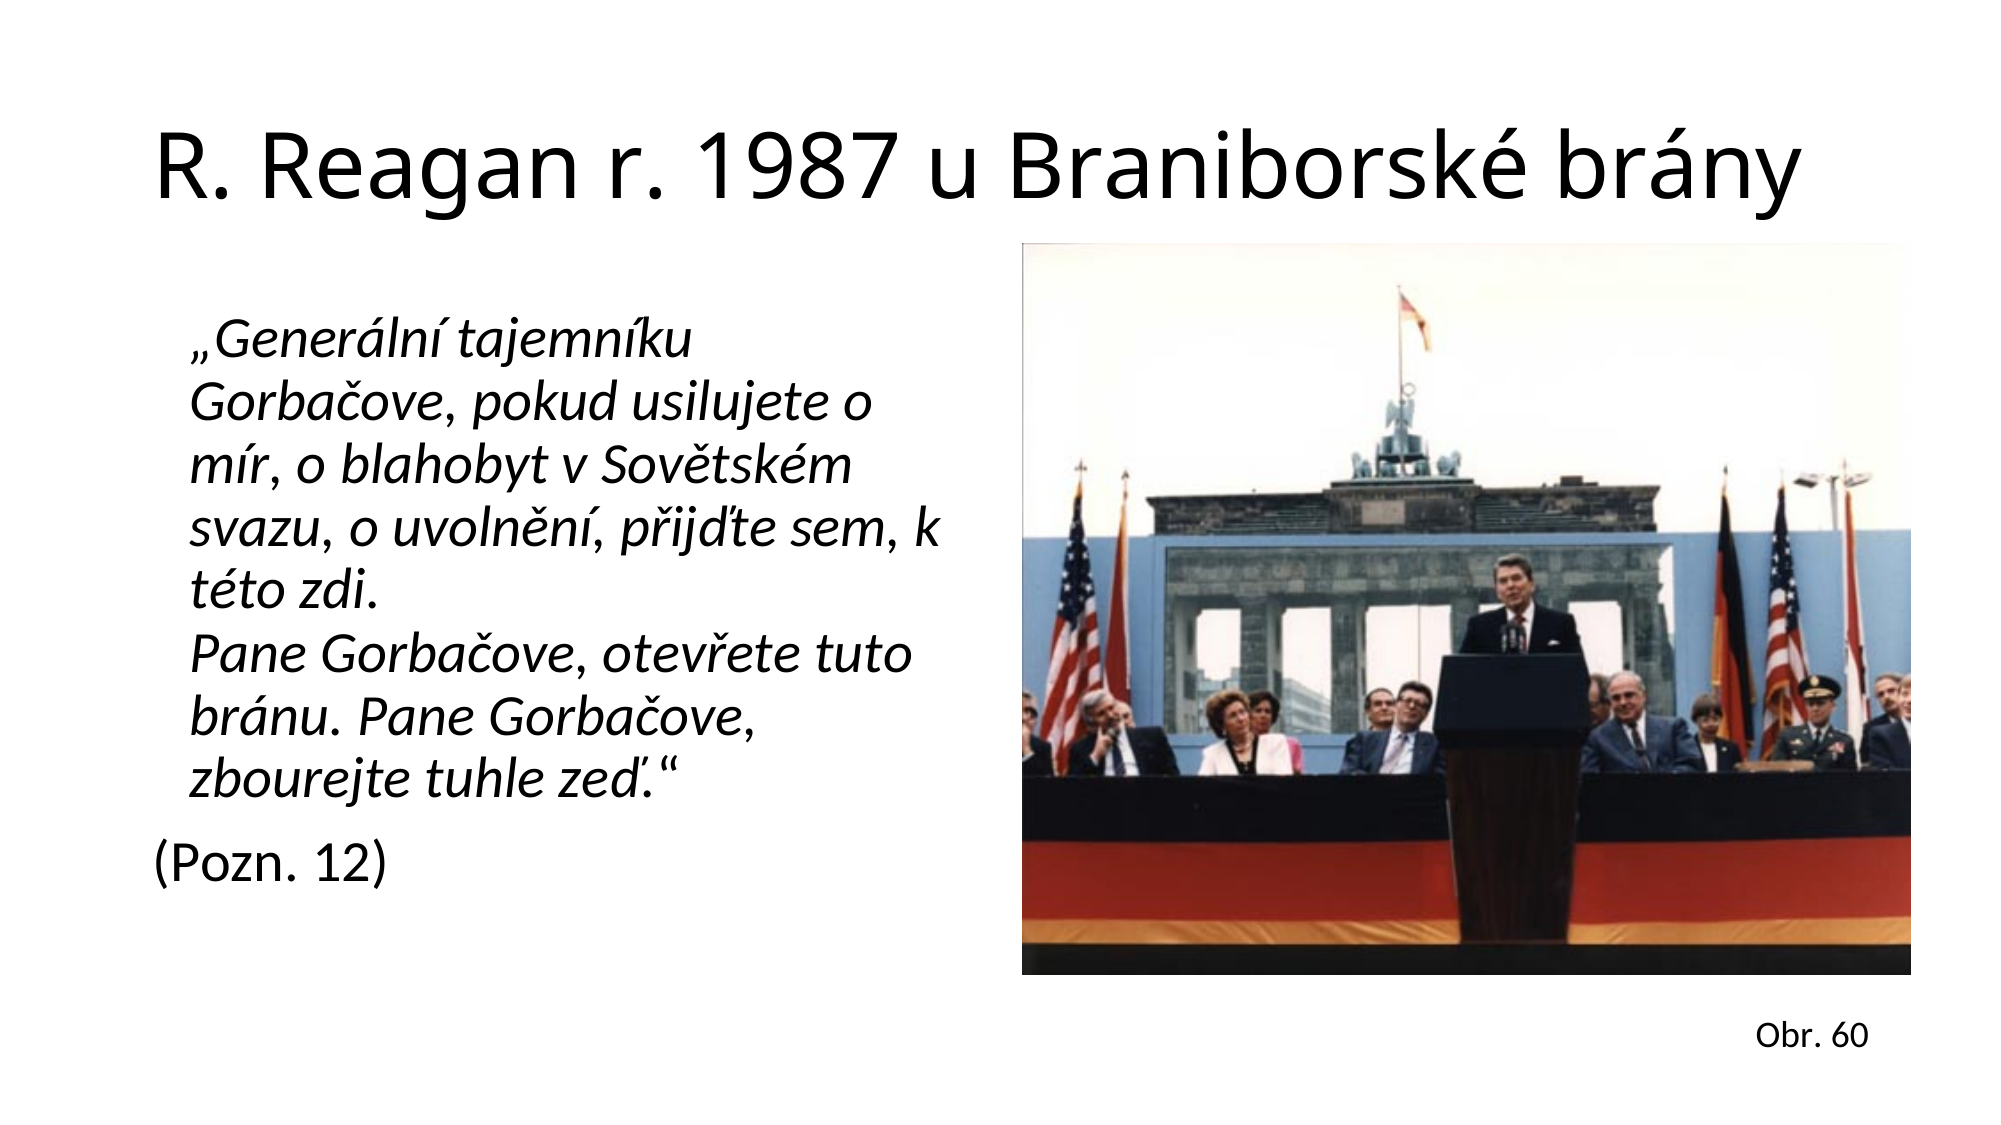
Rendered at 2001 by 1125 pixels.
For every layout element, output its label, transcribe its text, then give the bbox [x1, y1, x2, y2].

text_box [1022, 243, 1911, 975]
text_box Obr. 60 [1740, 1002, 2001, 1063]
title R. Reagan r. 1987 u Braniborské brány [137, 59, 1863, 278]
list „Generální tajemníku Gorbačove, pokud usilujete o mír, o blahobyt v Sovětském svazu, o uvolnění, přijďte sem, k této zdi. Pane Gorbačove, otevřete tuto bránu. Pane Gorbačove, zbourejte tuhle zeď.“ (Pozn. 12) [137, 299, 988, 1014]
